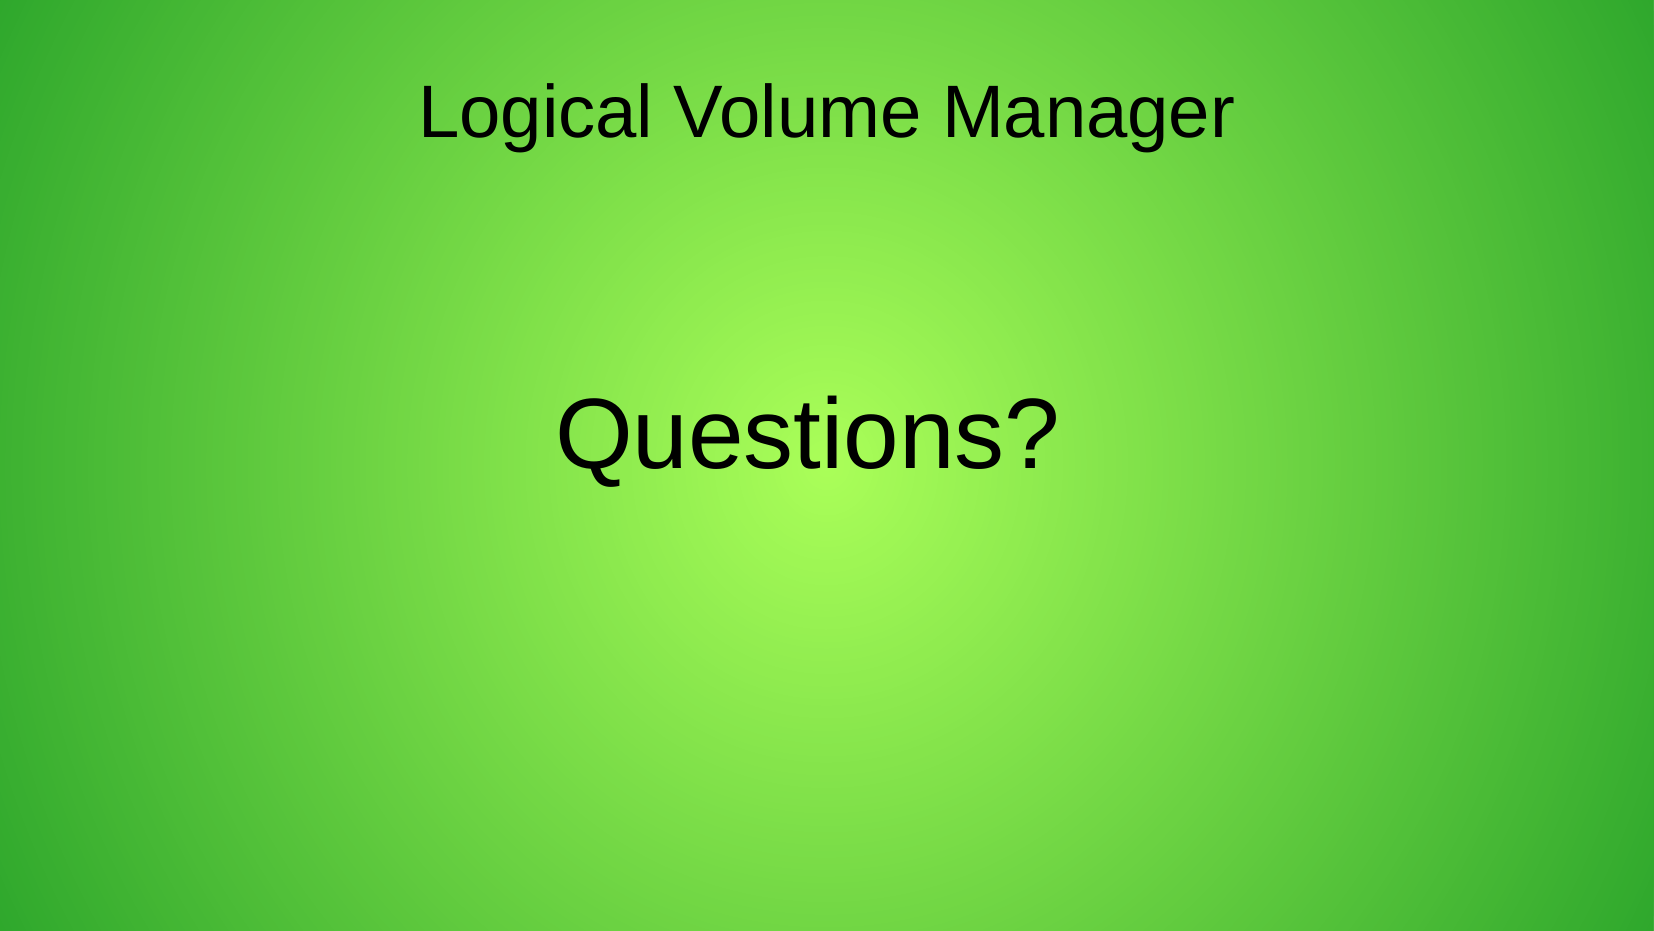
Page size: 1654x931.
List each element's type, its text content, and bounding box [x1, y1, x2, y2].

list Questions? [555, 377, 1063, 768]
title Logical Volume Manager [82, 35, 1571, 189]
